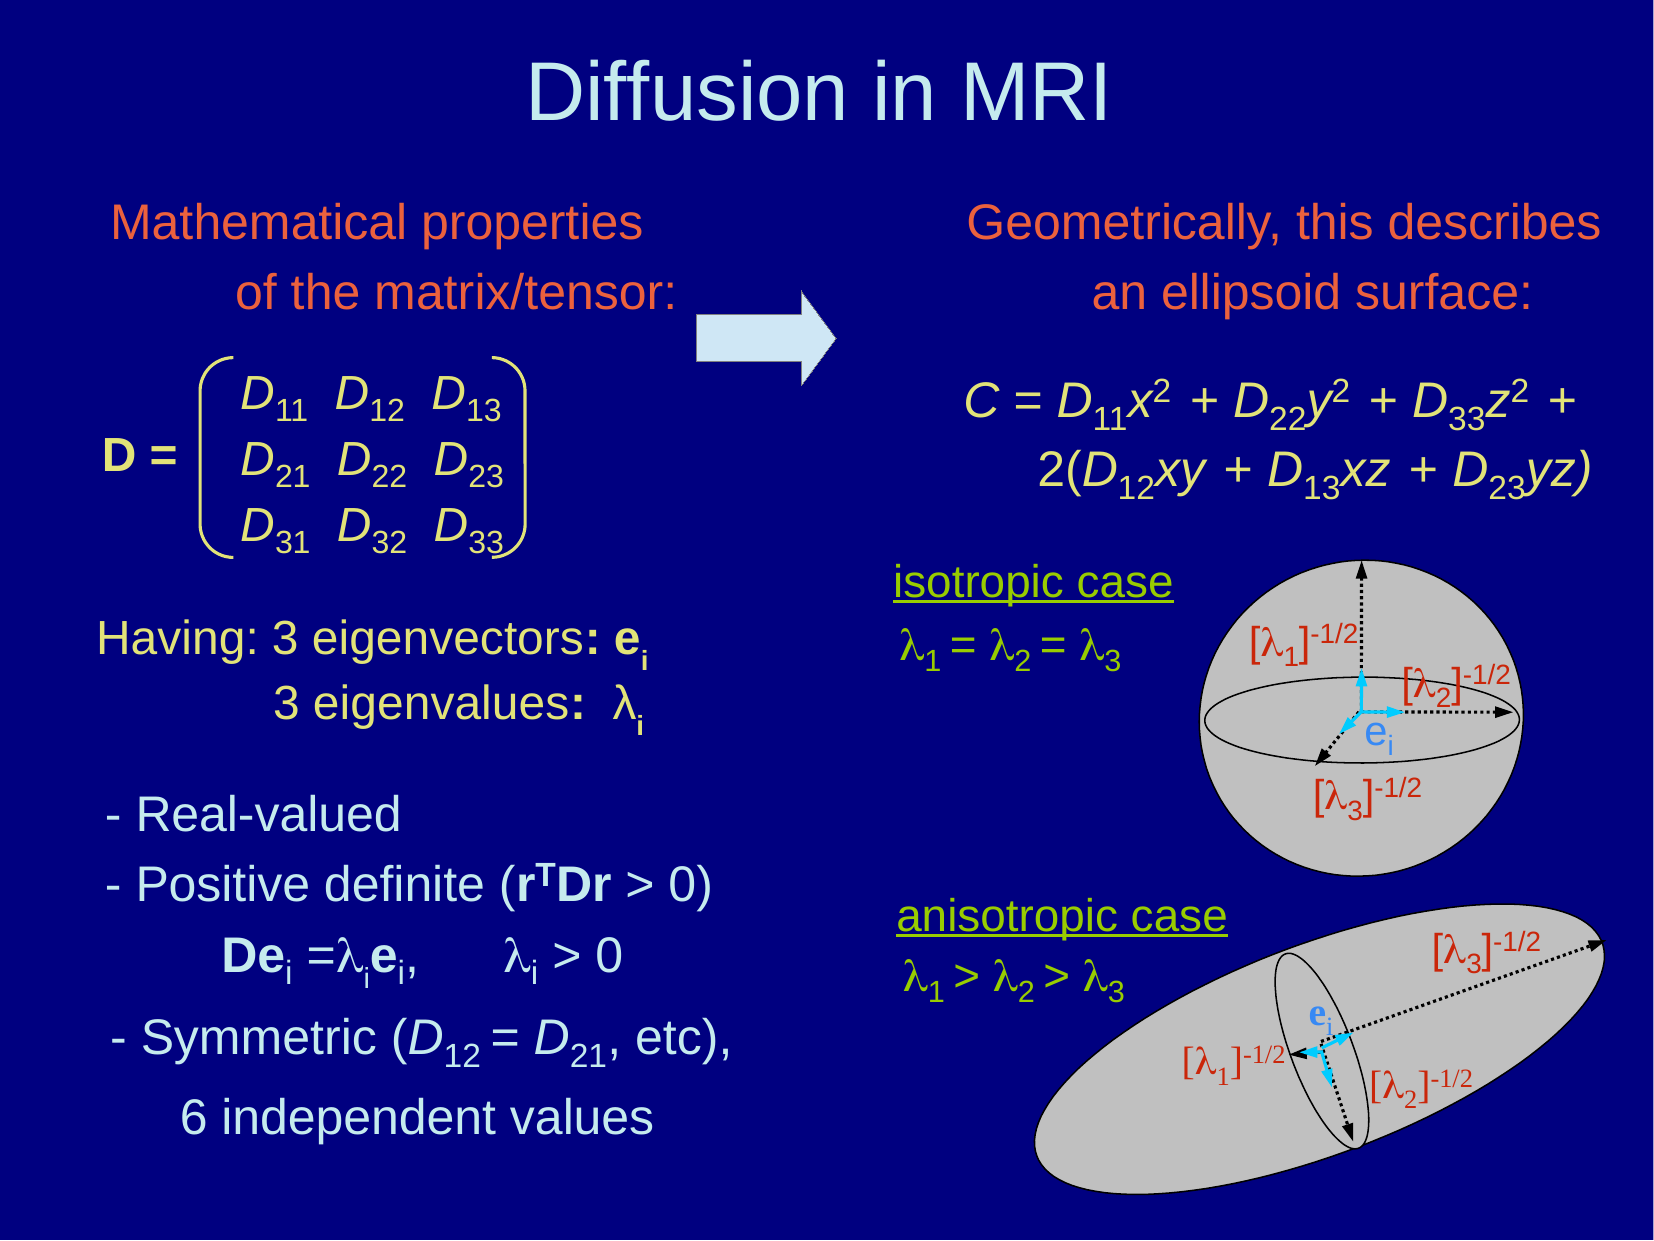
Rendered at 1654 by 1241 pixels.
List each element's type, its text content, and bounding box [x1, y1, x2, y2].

text_box - Real-valued - Positive definite (rTDr > 0) Dei =λiei, λi > 0 - Symmetric (D12 = D21, etc), 6 independent values [0, 704, 862, 1053]
title Diffusion in MRI [0, 12, 1639, 163]
text_box D = [87, 416, 193, 489]
text_box [3]-1/2 [1417, 914, 1556, 987]
text_box Mathematical properties of the matrix/tensor: [95, 181, 796, 328]
text_box ei [1294, 978, 1348, 1048]
text_box anisotropic case [882, 878, 1297, 949]
text_box λ1 > λ2 > λ3 [888, 937, 1174, 1016]
text_box ei [1350, 696, 1409, 760]
text_box Having: 3 eigenvectors: ei [81, 599, 675, 684]
text_box [2]-1/2 [1387, 648, 1526, 721]
text_box isotropic case [878, 544, 1266, 669]
text_box D11 D12 D13 D21 D22 D23 D31 D32 D33 [225, 354, 519, 568]
text_box [2]-1/2 [1354, 1052, 1519, 1122]
text_box [1199, 669, 1524, 877]
text_box Geometrically, this describes an ellipsoid surface: [951, 181, 1654, 328]
text_box λ1 = λ2 = λ3 [872, 606, 1210, 685]
text_box 3 eigenvalues: λi [258, 664, 671, 749]
text_box [3]-1/2 [1298, 760, 1437, 833]
text_box [696, 290, 837, 386]
text_box [1]-1/2 [1167, 1028, 1301, 1098]
text_box [1]-1/2 [1234, 607, 1374, 680]
text_box [1266, 571, 1509, 696]
text_box [1034, 904, 1605, 1195]
text_box C = D11x2 + D22y2 + D33z2 + 2(D12xy + D13xz + D23yz) [949, 360, 1626, 571]
